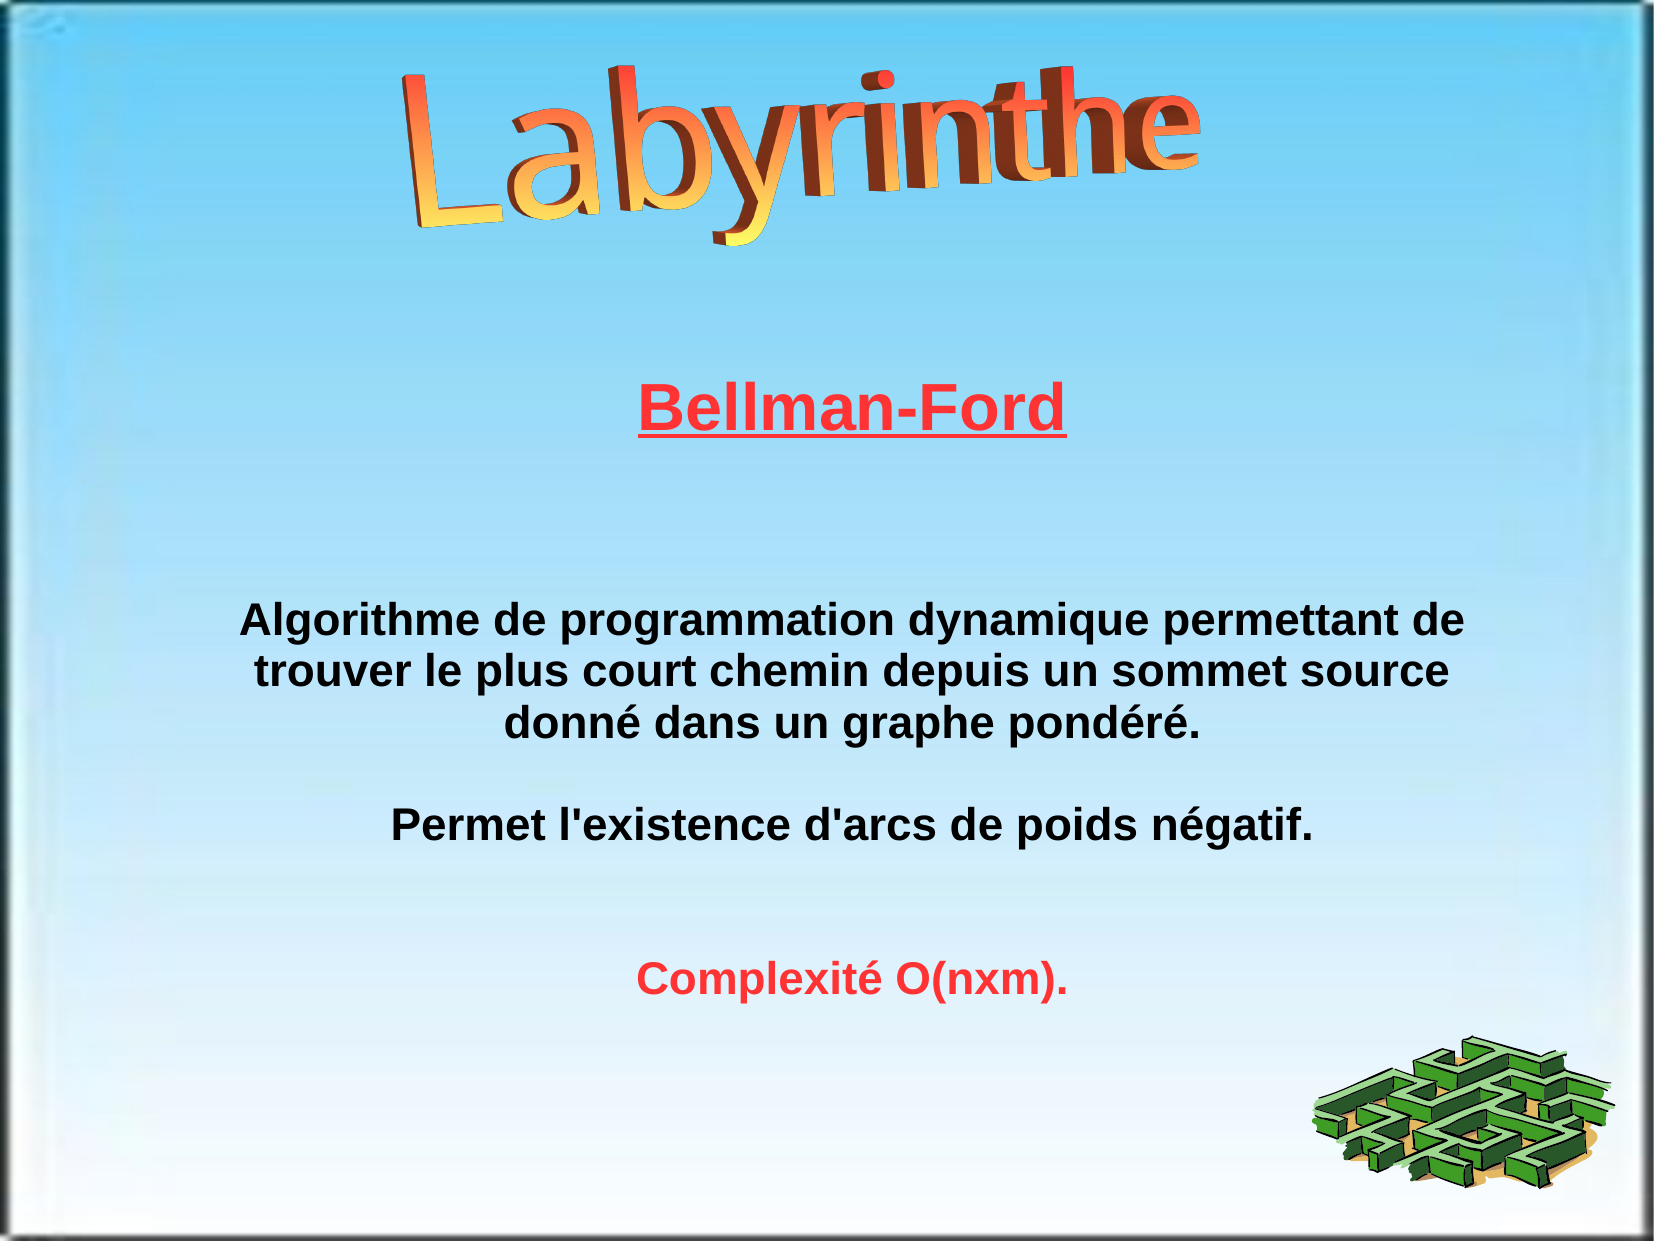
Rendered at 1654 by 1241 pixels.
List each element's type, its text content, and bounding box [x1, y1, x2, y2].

list Bellman-Ford Algorithme de programmation dynamique permettant de trouver le plus court chemin depuis un sommet source donné dans un graphe pondéré. Permet l'existence d'arcs de poids négatif. Complexité O(nxm). [115, 369, 1507, 1241]
picture [0, 0, 1654, 1241]
